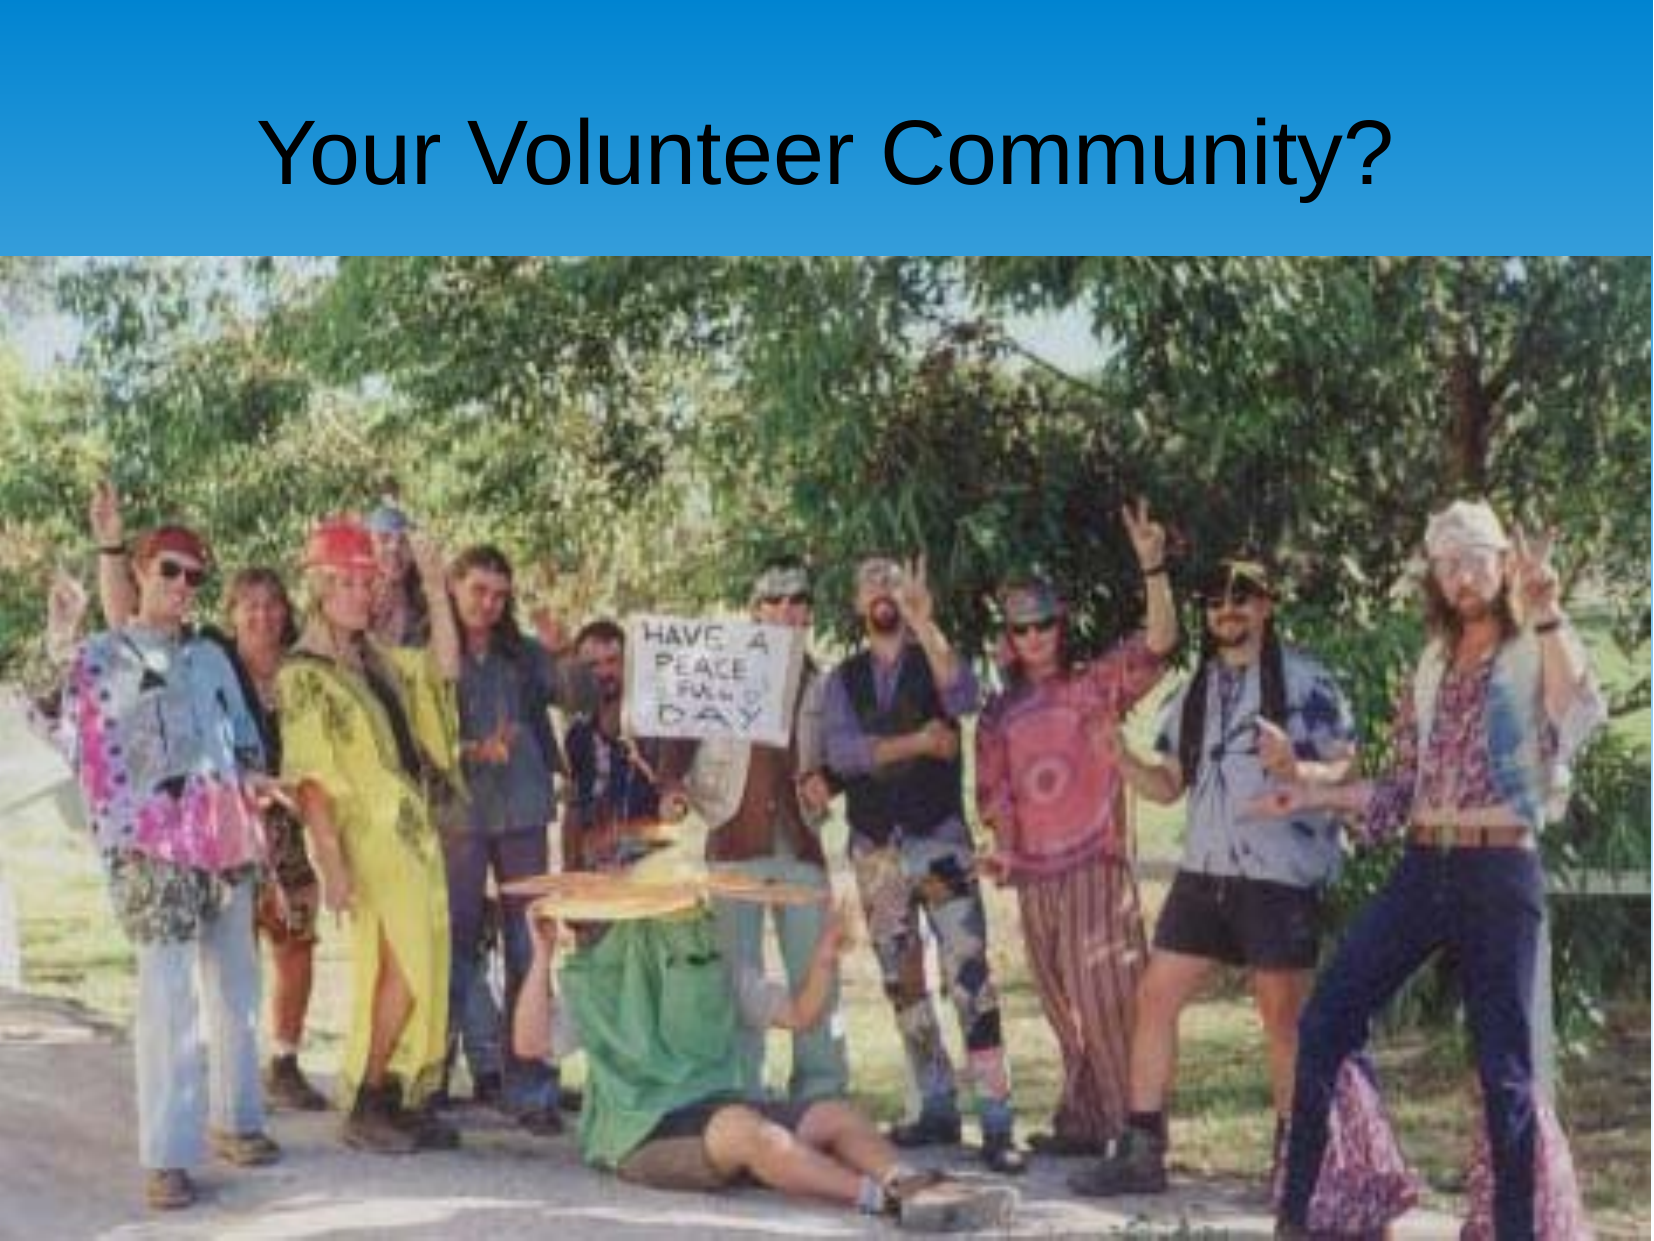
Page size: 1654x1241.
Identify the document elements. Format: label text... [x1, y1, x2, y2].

picture [0, 256, 1651, 1241]
title Your Volunteer Community? [82, 49, 1571, 257]
